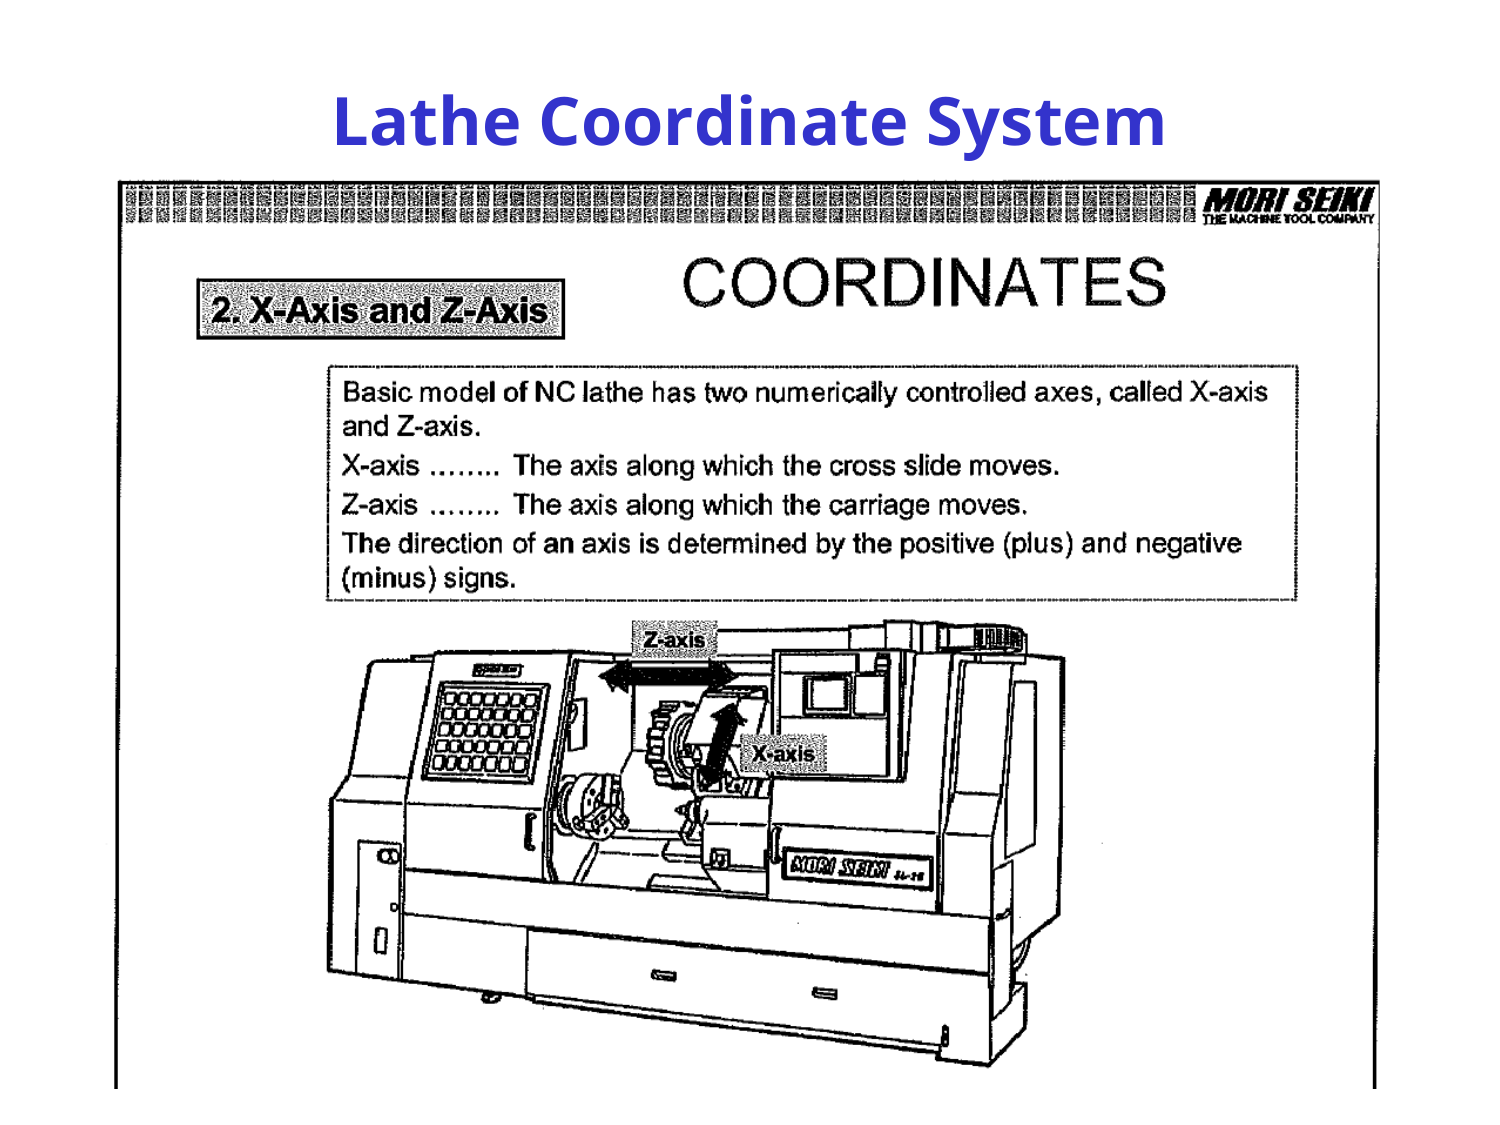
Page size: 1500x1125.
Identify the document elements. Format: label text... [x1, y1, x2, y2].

picture [0, 0, 1500, 1125]
text_box Lathe Coordinate System [112, 50, 1388, 188]
